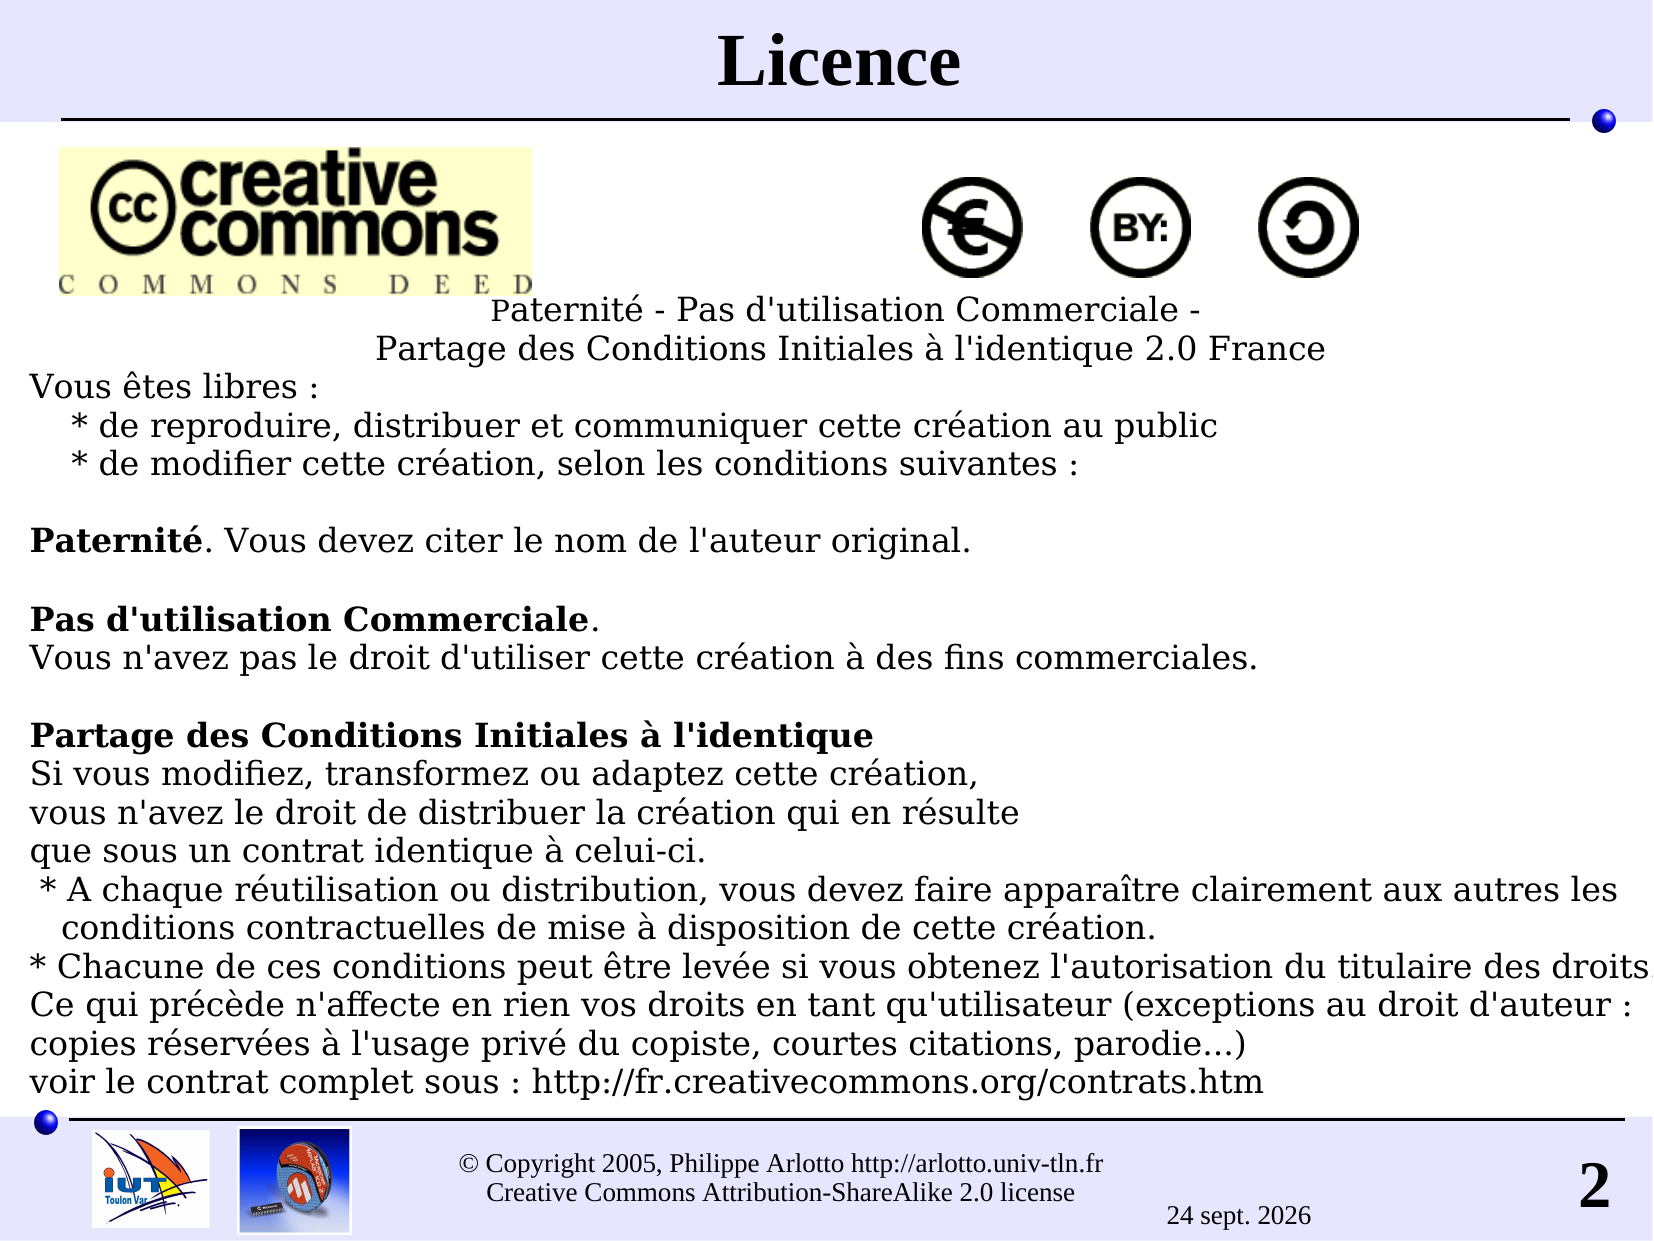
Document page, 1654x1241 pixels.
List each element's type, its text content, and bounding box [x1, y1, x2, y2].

text_box Paternité - Pas d'utilisation Commerciale - Partage des Conditions Initiales à l'identique 2.0 France Vous êtes libres : * de reproduire, distribuer et communiquer cette création au public * de modifier cette création, selon les conditions suivantes : Paternité. Vous devez citer le nom de l'auteur original. Pas d'utilisation Commerciale. Vous n'avez pas le droit d'utiliser cette création à des fins commerciales. Partage des Conditions Initiales à l'identique Si vous modifiez, transformez ou adaptez cette création, vous n'avez le droit de distribuer la création qui en résulte que sous un contrat identique à celui-ci. * A chaque réutilisation ou distribution, vous devez faire apparaître clairement aux autres les conditions contractuelles de mise à disposition de cette création. * Chacune de ces conditions peut être levée si vous obtenez l'autorisation du titulaire des droits. Ce qui précède n'affecte en rien vos droits en tant qu'utilisateur (exceptions au droit d'auteur : copies réservées à l'usage privé du copiste, courtes citations, parodie...) voir le contrat complet sous : http://fr.creativecommons.org/contrats.htm [29, 290, 1653, 1102]
picture [237, 1126, 352, 1235]
picture [59, 147, 532, 290]
title Licence [95, 14, 1585, 107]
picture [922, 177, 1023, 278]
picture [1090, 177, 1191, 278]
picture [1258, 177, 1359, 278]
